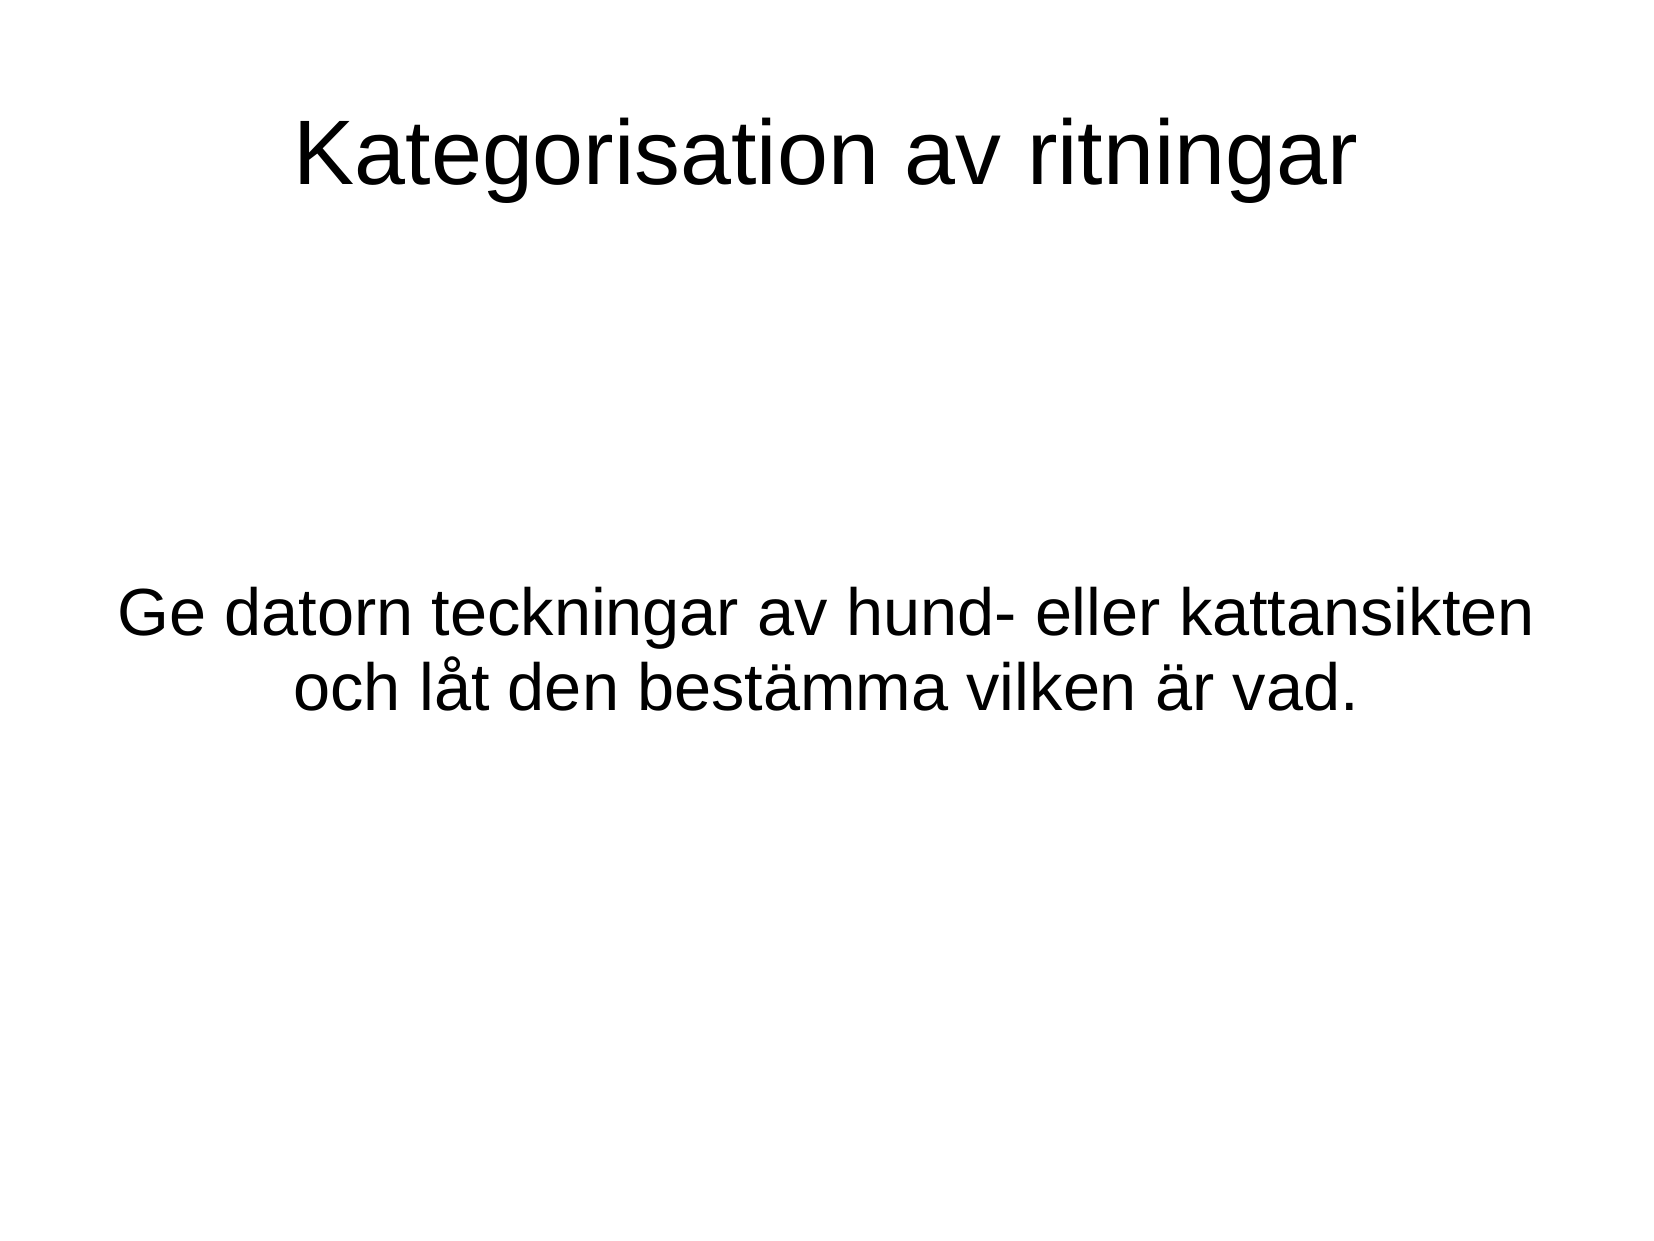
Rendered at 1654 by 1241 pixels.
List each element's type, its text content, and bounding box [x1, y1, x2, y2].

subtitle Ge datorn teckningar av hund- eller kattansikten och låt den bestämma vilken är vad. [82, 290, 1571, 1010]
title Kategorisation av ritningar [82, 49, 1571, 257]
